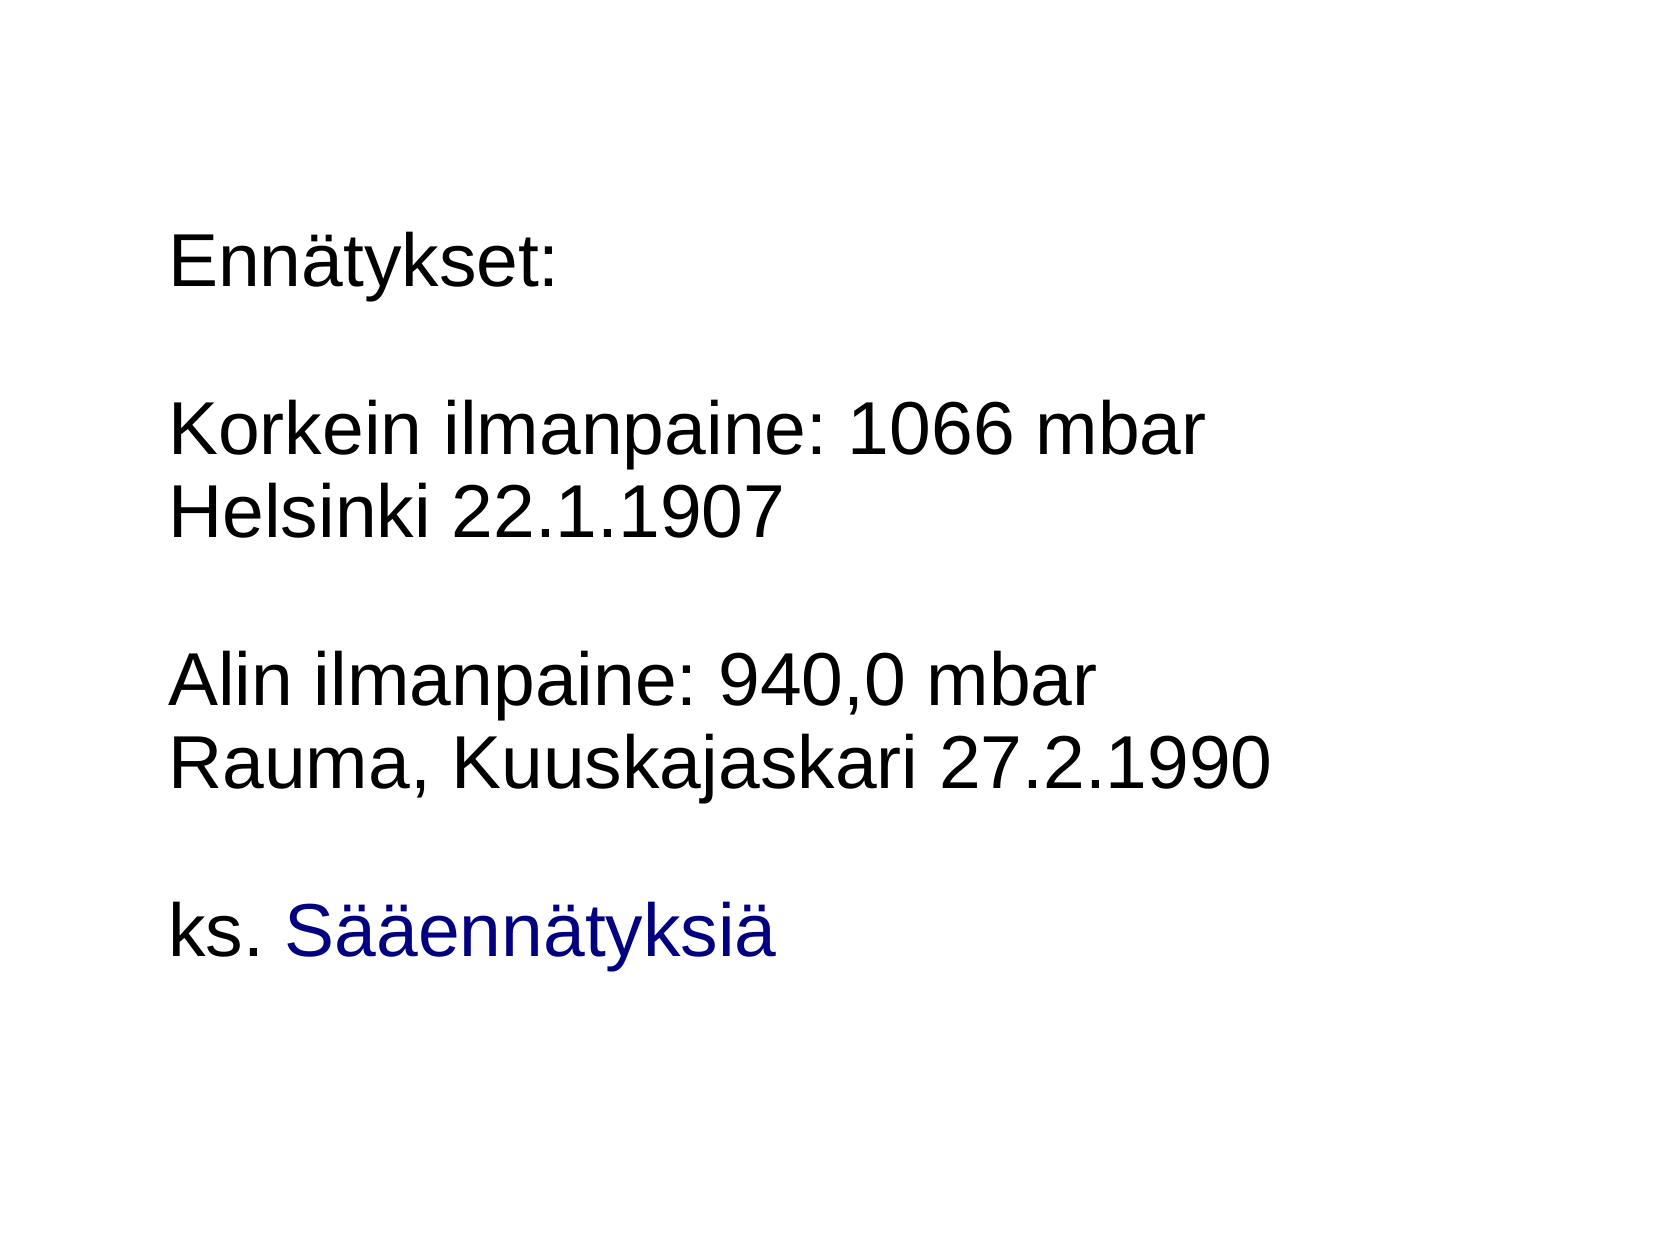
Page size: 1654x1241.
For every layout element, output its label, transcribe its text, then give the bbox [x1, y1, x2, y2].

text_box Ennätykset: Korkein ilmanpaine: 1066 mbar Helsinki 22.1.1907 Alin ilmanpaine: 940,0 mbar Rauma, Kuuskajaskari 27.2.1990 ks. Sääennätyksiä [153, 212, 1289, 981]
